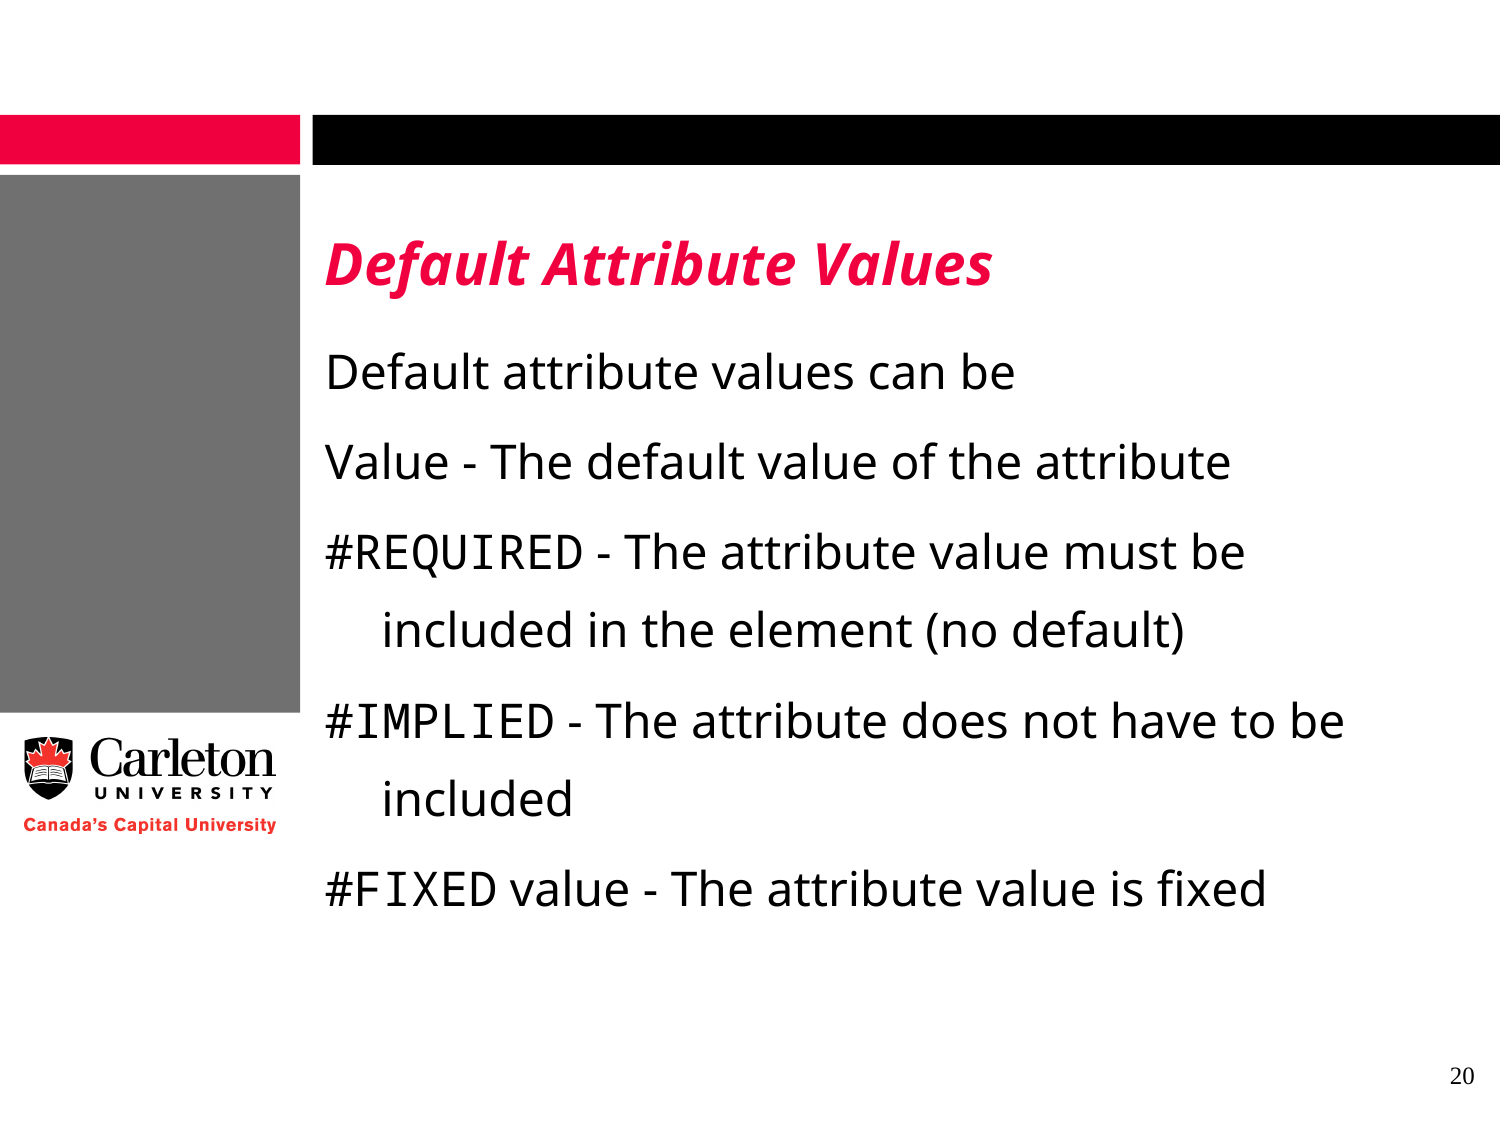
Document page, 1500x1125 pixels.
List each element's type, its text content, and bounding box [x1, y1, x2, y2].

list Default attribute values can be Value - The default value of the attribute #REQUIRED - The attribute value must be included in the element (no default) #IMPLIED - The attribute does not have to be included #FIXED value - The attribute value is fixed [324, 324, 1450, 1036]
picture [24, 737, 276, 834]
title Default Attribute Values [324, 194, 1450, 324]
